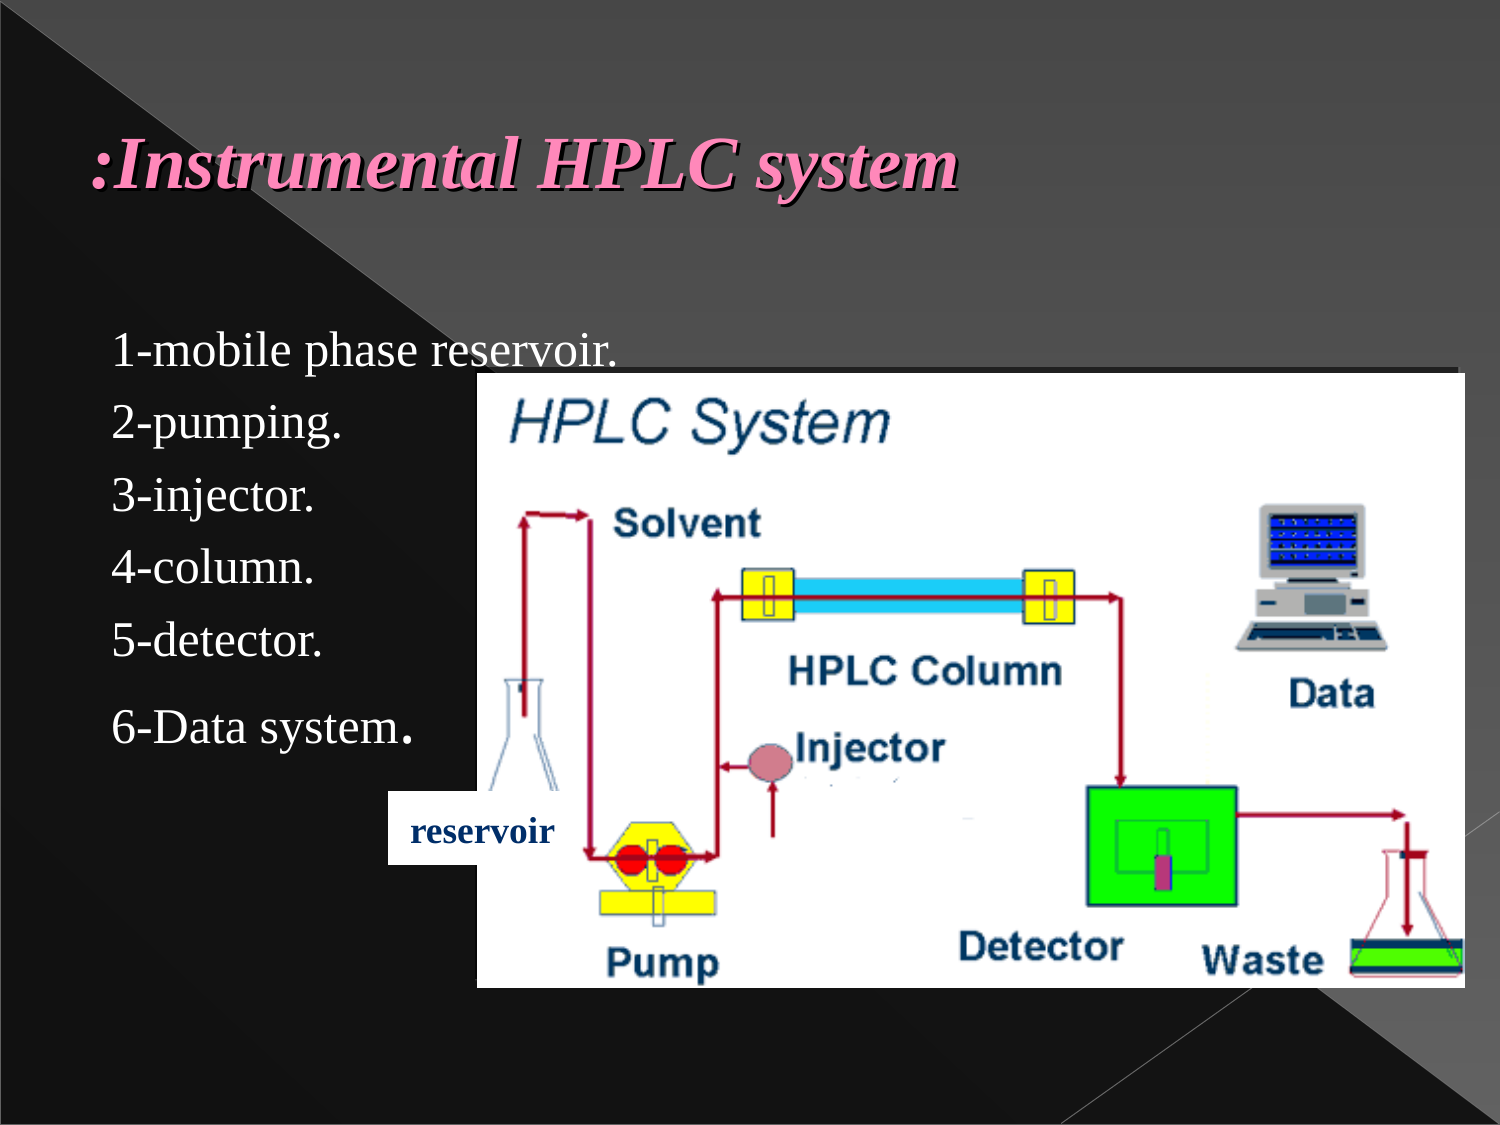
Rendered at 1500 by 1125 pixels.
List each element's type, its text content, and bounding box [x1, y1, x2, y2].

picture [477, 373, 1465, 988]
title Instrumental HPLC system: [75, 43, 1426, 274]
list 1-mobile phase reservoir. 2-pumping. 3-injector. 4-column. 5-detector. 6-Data system. [75, 308, 1426, 1059]
text_box reservoir [388, 791, 577, 865]
